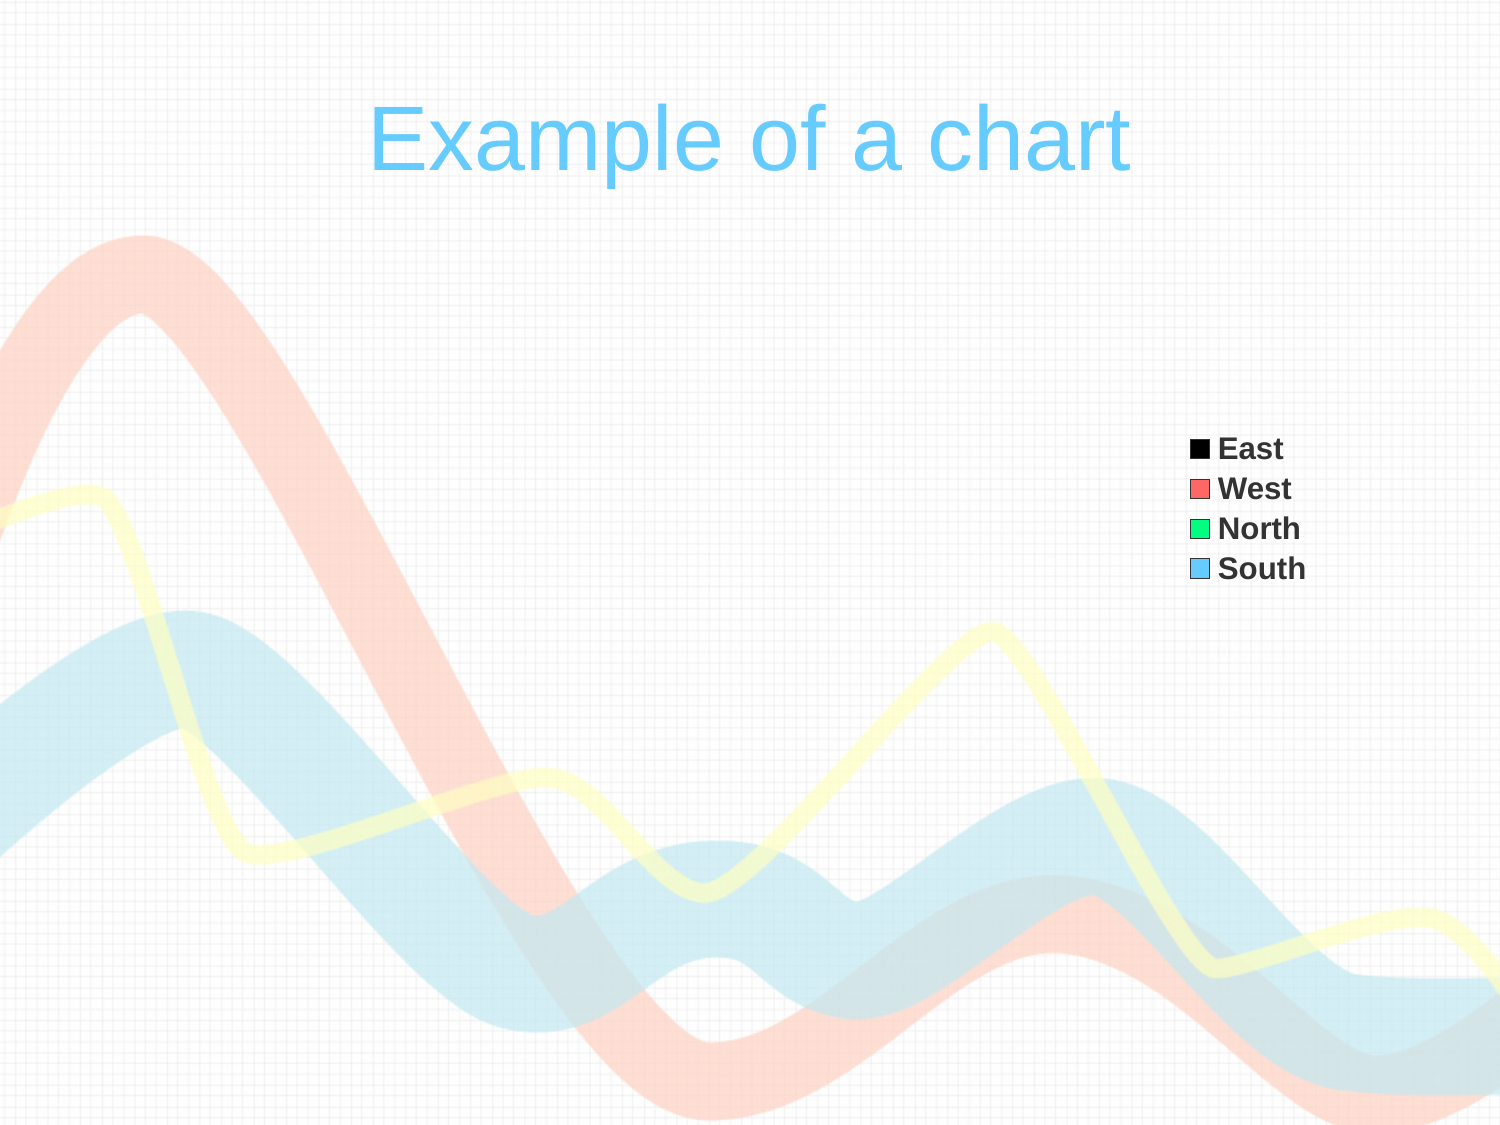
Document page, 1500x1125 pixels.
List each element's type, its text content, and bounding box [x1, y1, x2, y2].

title Example of a chart [75, 45, 1426, 233]
chart [332, 200, 1328, 817]
